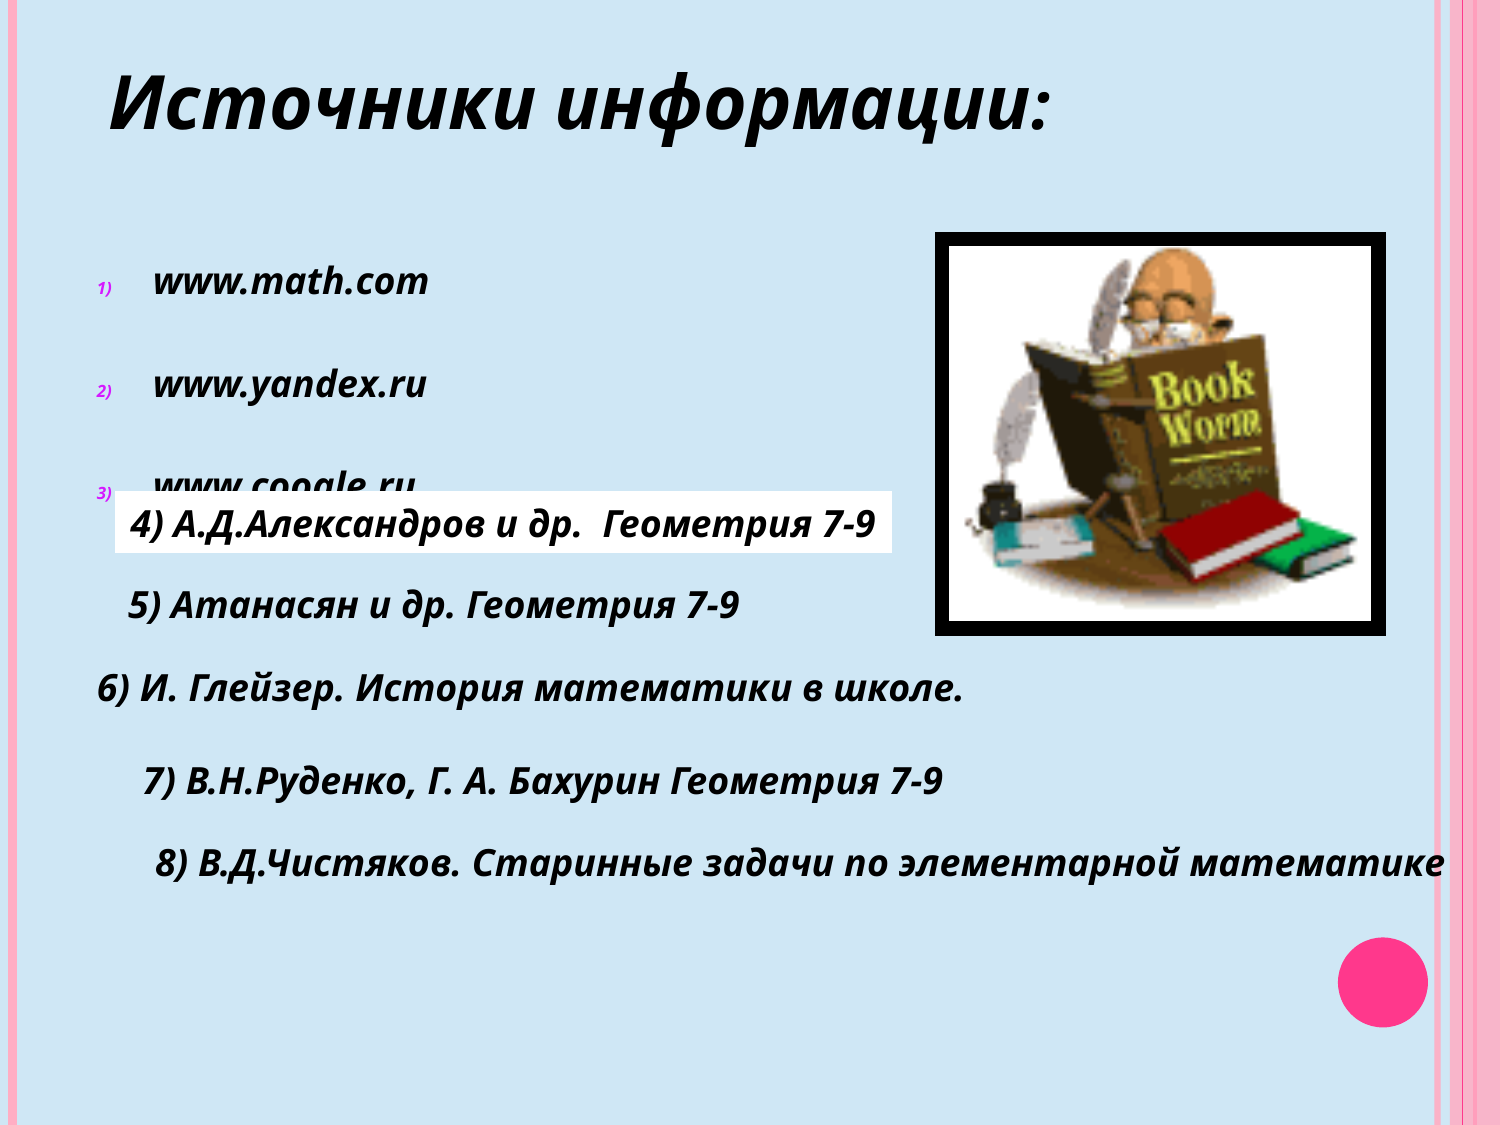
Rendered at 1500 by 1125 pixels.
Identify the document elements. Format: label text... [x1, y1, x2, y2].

text_box 7) В.Н.Руденко, Г. А. Бахурин Геометрия 7-9 [127, 749, 959, 810]
text_box 6) И. Глейзер. История математики в школе. [82, 656, 1114, 717]
picture [949, 246, 1372, 622]
text_box 4) А.Д.Александров и др. Геометрия 7-9 [115, 492, 892, 552]
text_box 8) В.Д.Чистяков. Старинные задачи по элементарной математике [140, 831, 1462, 892]
text_box 5) Атанасян и др. Геометрия 7-9 [113, 574, 755, 634]
text_box www.math.com www.yandex.ru www.coogle.ru [81, 199, 520, 629]
text_box Источники информации: [93, 46, 1377, 152]
